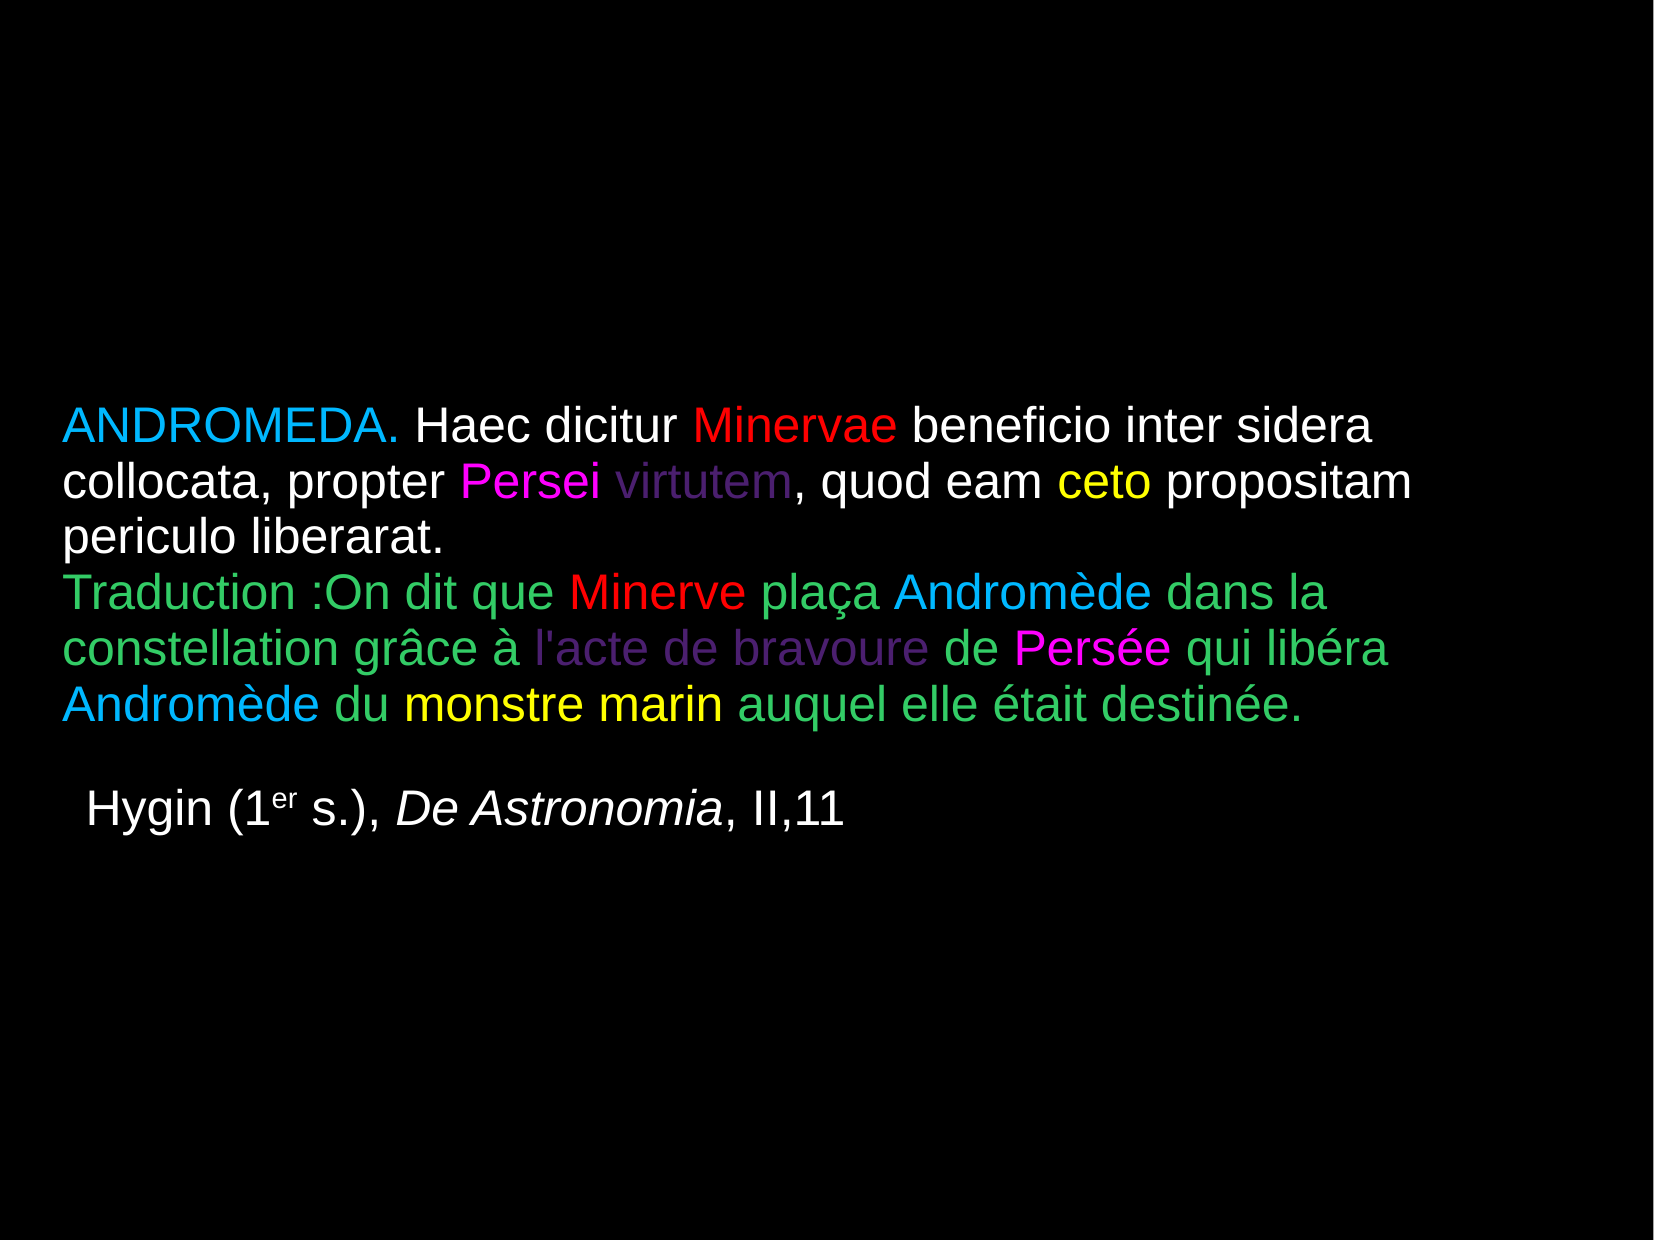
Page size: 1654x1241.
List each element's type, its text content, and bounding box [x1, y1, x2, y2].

text_box Hygin (1er s.), De Astronomia, II,11 [70, 661, 1418, 846]
text_box ANDROMEDA. Haec dicitur Minervae beneficio inter sidera collocata, propter Persei virtutem, quod eam ceto propositam periculo liberarat. Traduction :On dit que Minerve plaça Andromède dans la constellation grâce à l'acte de bravoure de Persée qui libéra Andromède du monstre marin auquel elle était destinée. [47, 389, 1583, 740]
